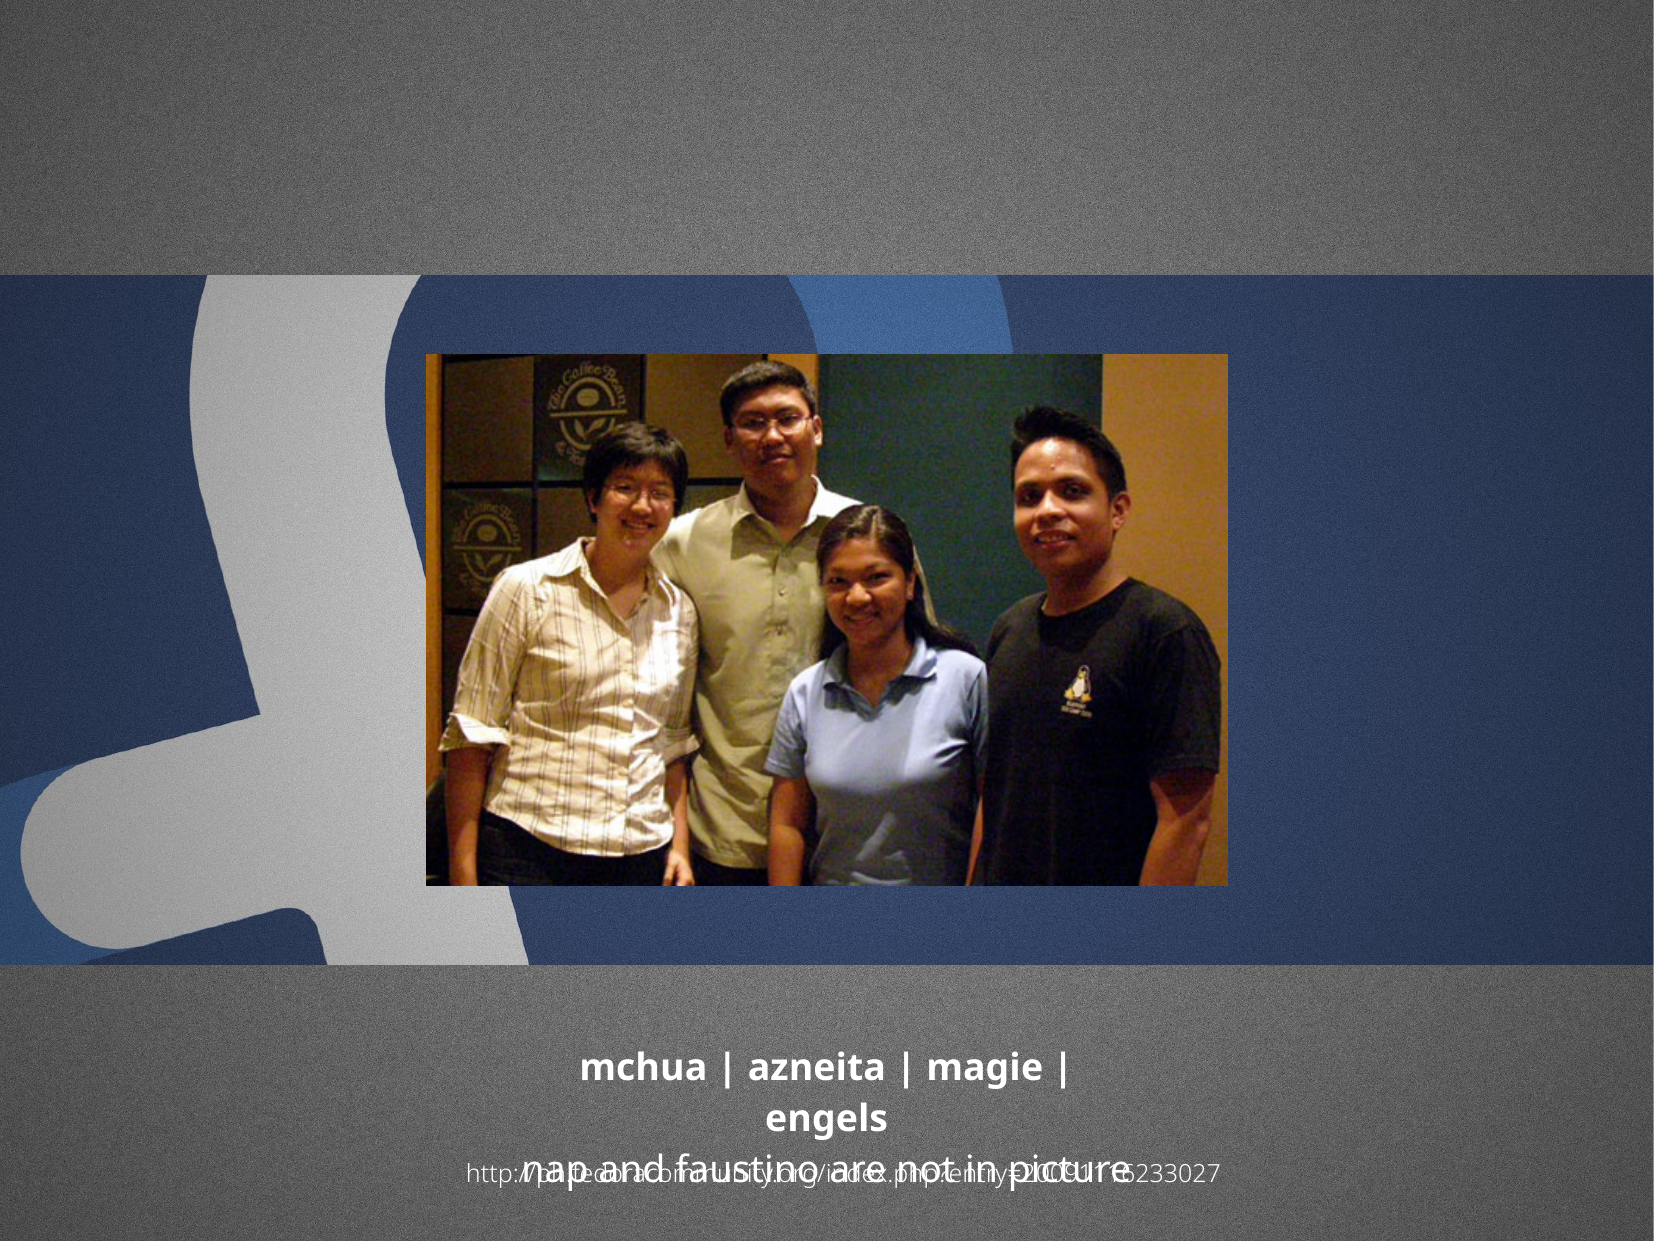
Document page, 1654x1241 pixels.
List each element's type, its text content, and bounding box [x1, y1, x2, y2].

picture [0, 0, 1654, 1241]
text_box http://ph.fedoracommunity.org/index.php?entry=20091116233027 [75, 1126, 1613, 1197]
text_box mchua | azneita | magie | engels nap and faustino are not in picture [501, 1033, 1152, 1126]
